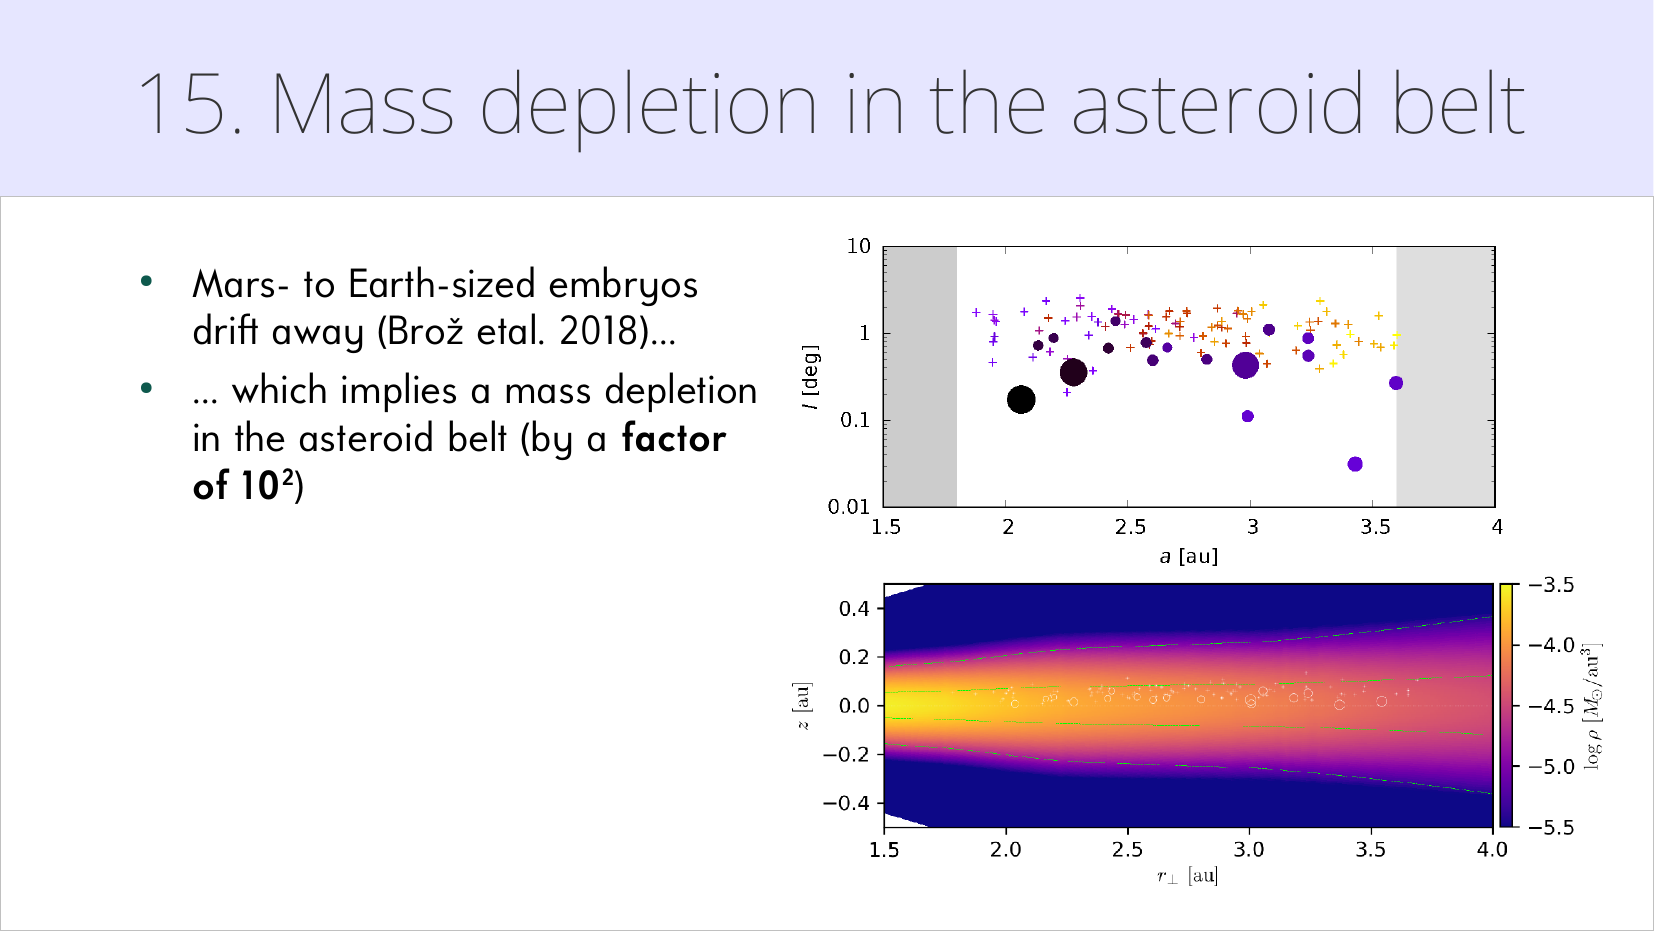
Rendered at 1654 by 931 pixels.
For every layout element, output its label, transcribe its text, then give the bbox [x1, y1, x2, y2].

picture [792, 238, 1603, 886]
list Mars- to Earth-sized embryos drift away (Brož etal. 2018)... ... which implies a mass depletion in the asteroid belt (by a factor of 102) [121, 258, 766, 798]
title 15. Mass depletion in the asteroid belt [124, 23, 1537, 179]
